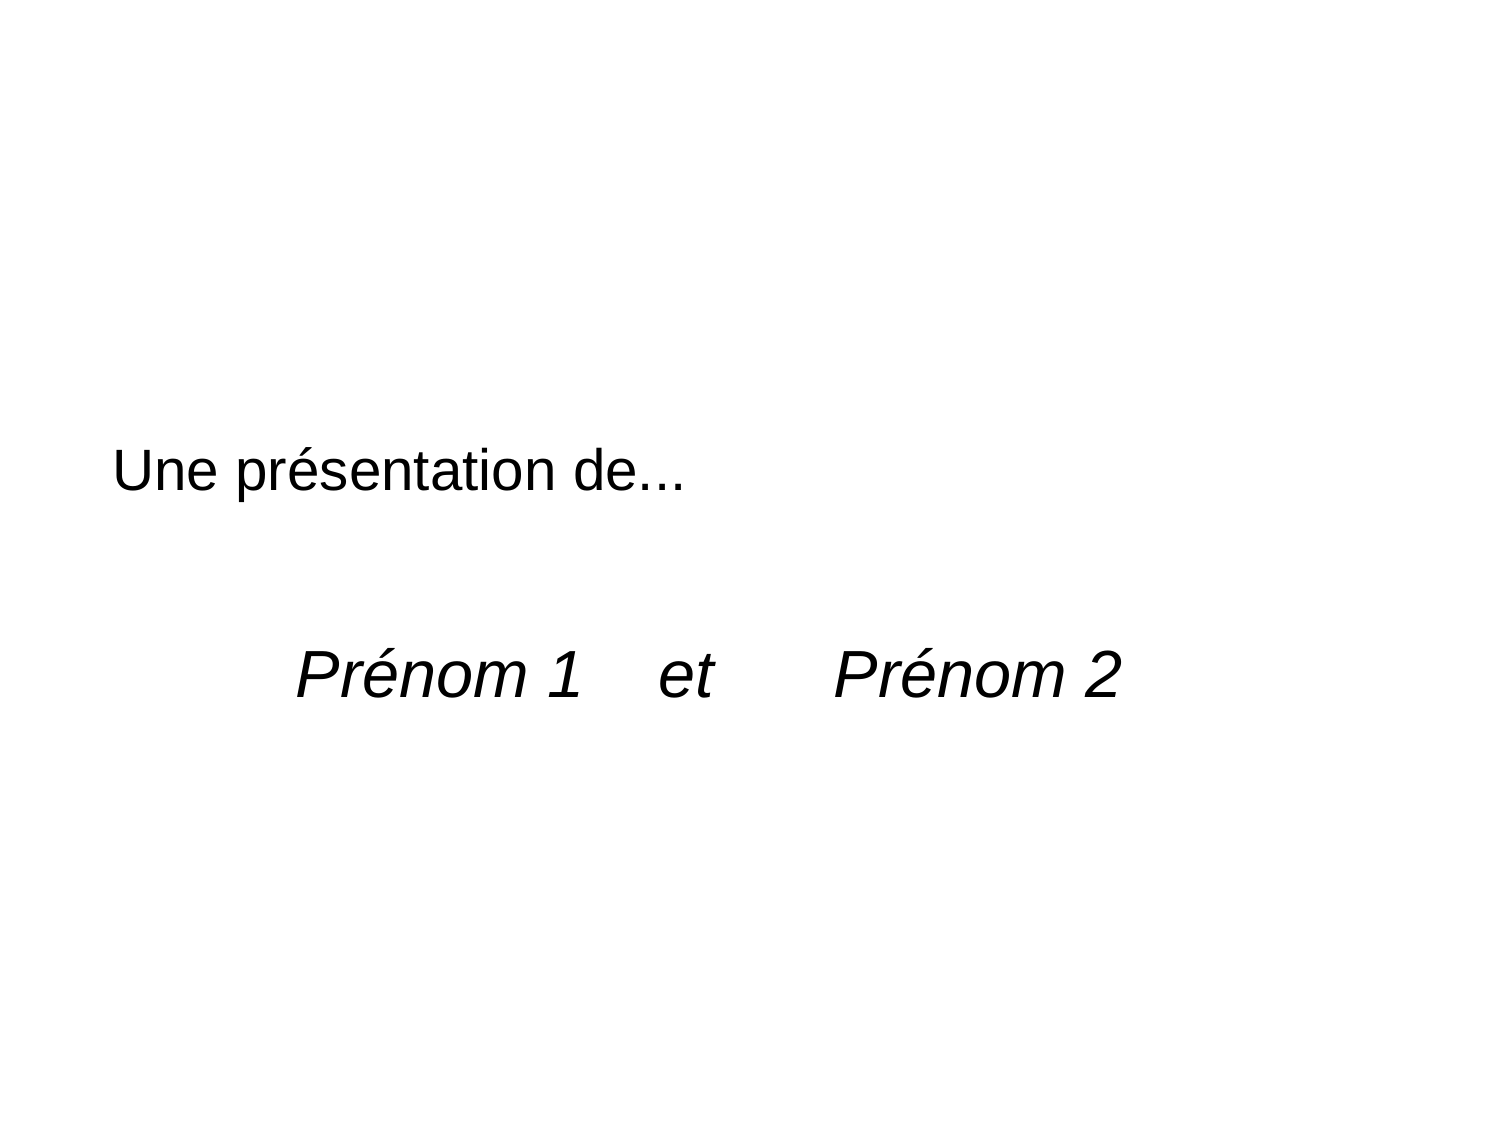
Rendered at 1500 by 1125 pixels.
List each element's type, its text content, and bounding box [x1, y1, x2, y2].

list Prénom 2 [762, 637, 1276, 775]
title Une présentation de... [112, 349, 1388, 591]
list Prénom 1 et [225, 637, 738, 775]
